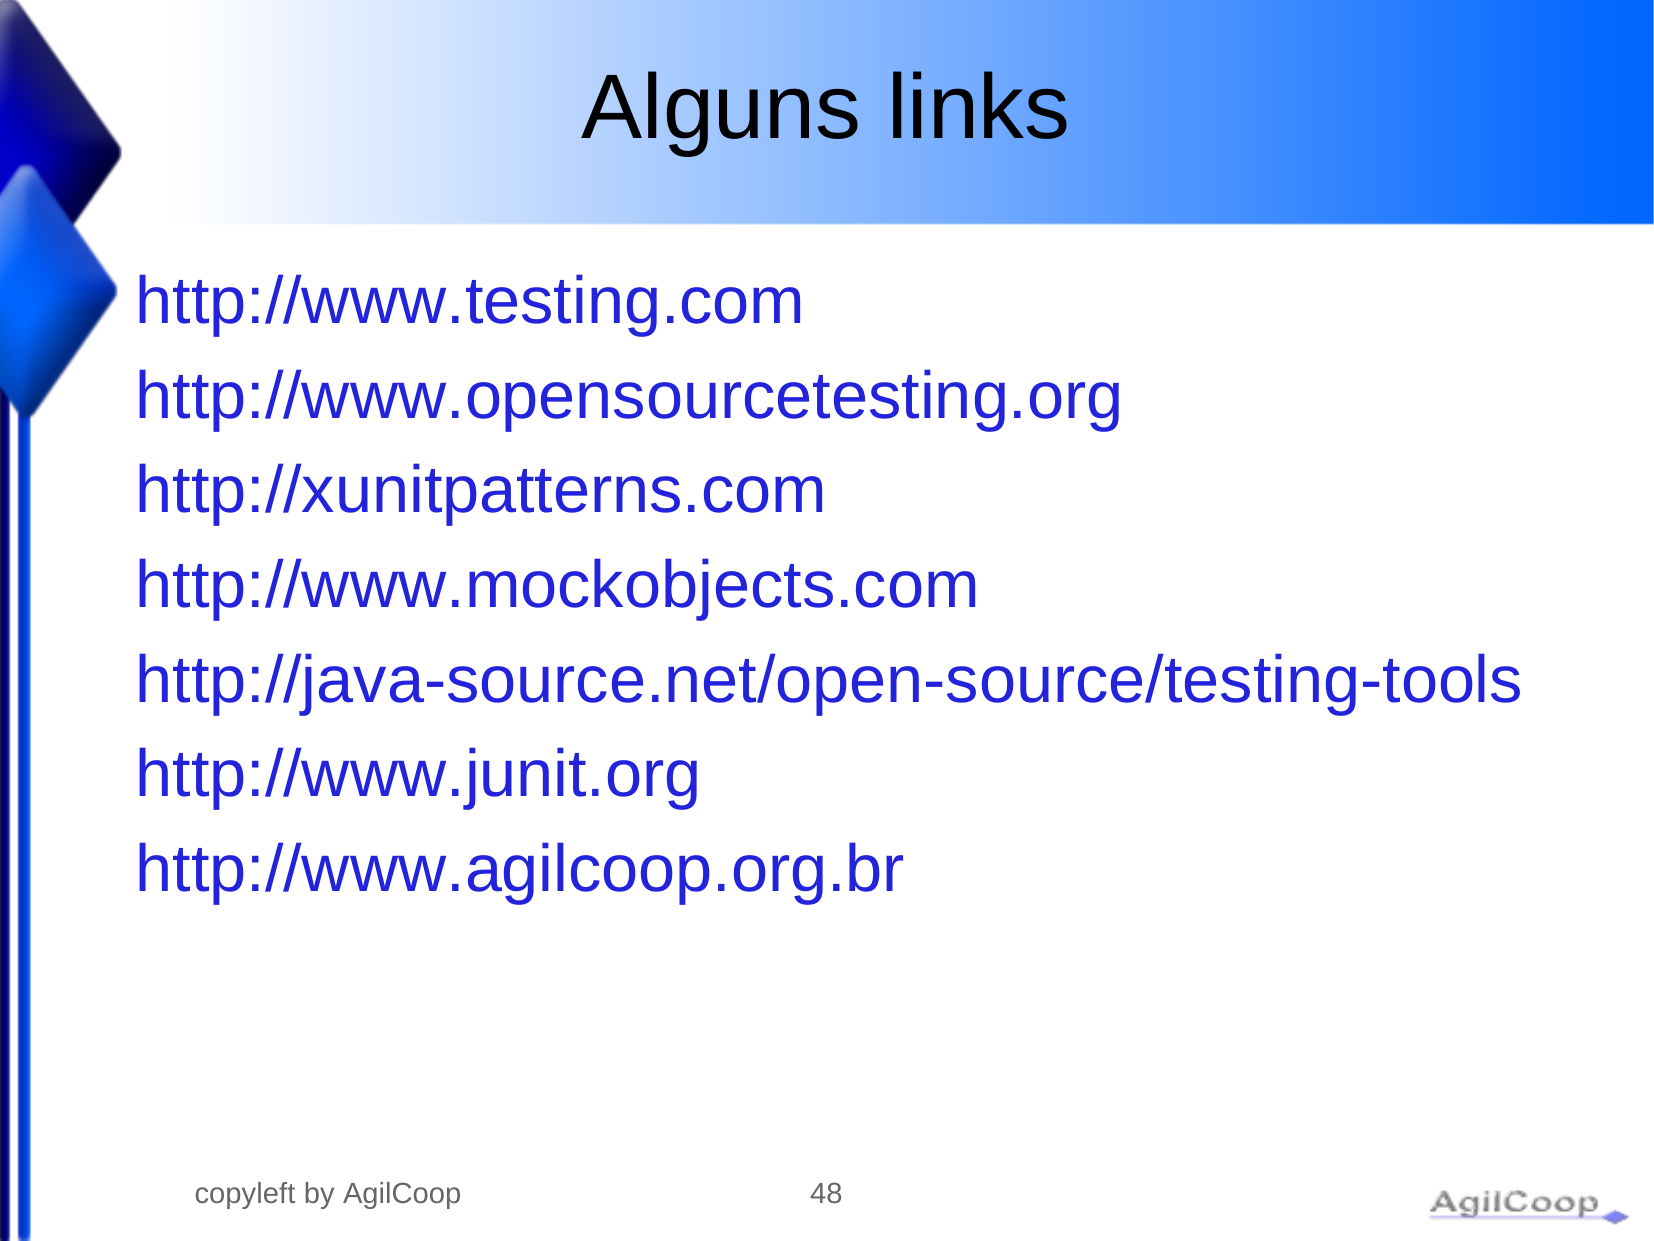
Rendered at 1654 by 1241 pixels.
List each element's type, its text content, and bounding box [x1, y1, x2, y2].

picture [0, 0, 1654, 1241]
title Alguns links [82, 60, 1571, 163]
list http://www.testing.com http://www.opensourcetesting.org http://xunitpatterns.com http://www.mockobjects.com http://java-source.net/open-source/testing-tools http://www.junit.org http://www.agilcoop.org.br [118, 271, 1607, 1007]
